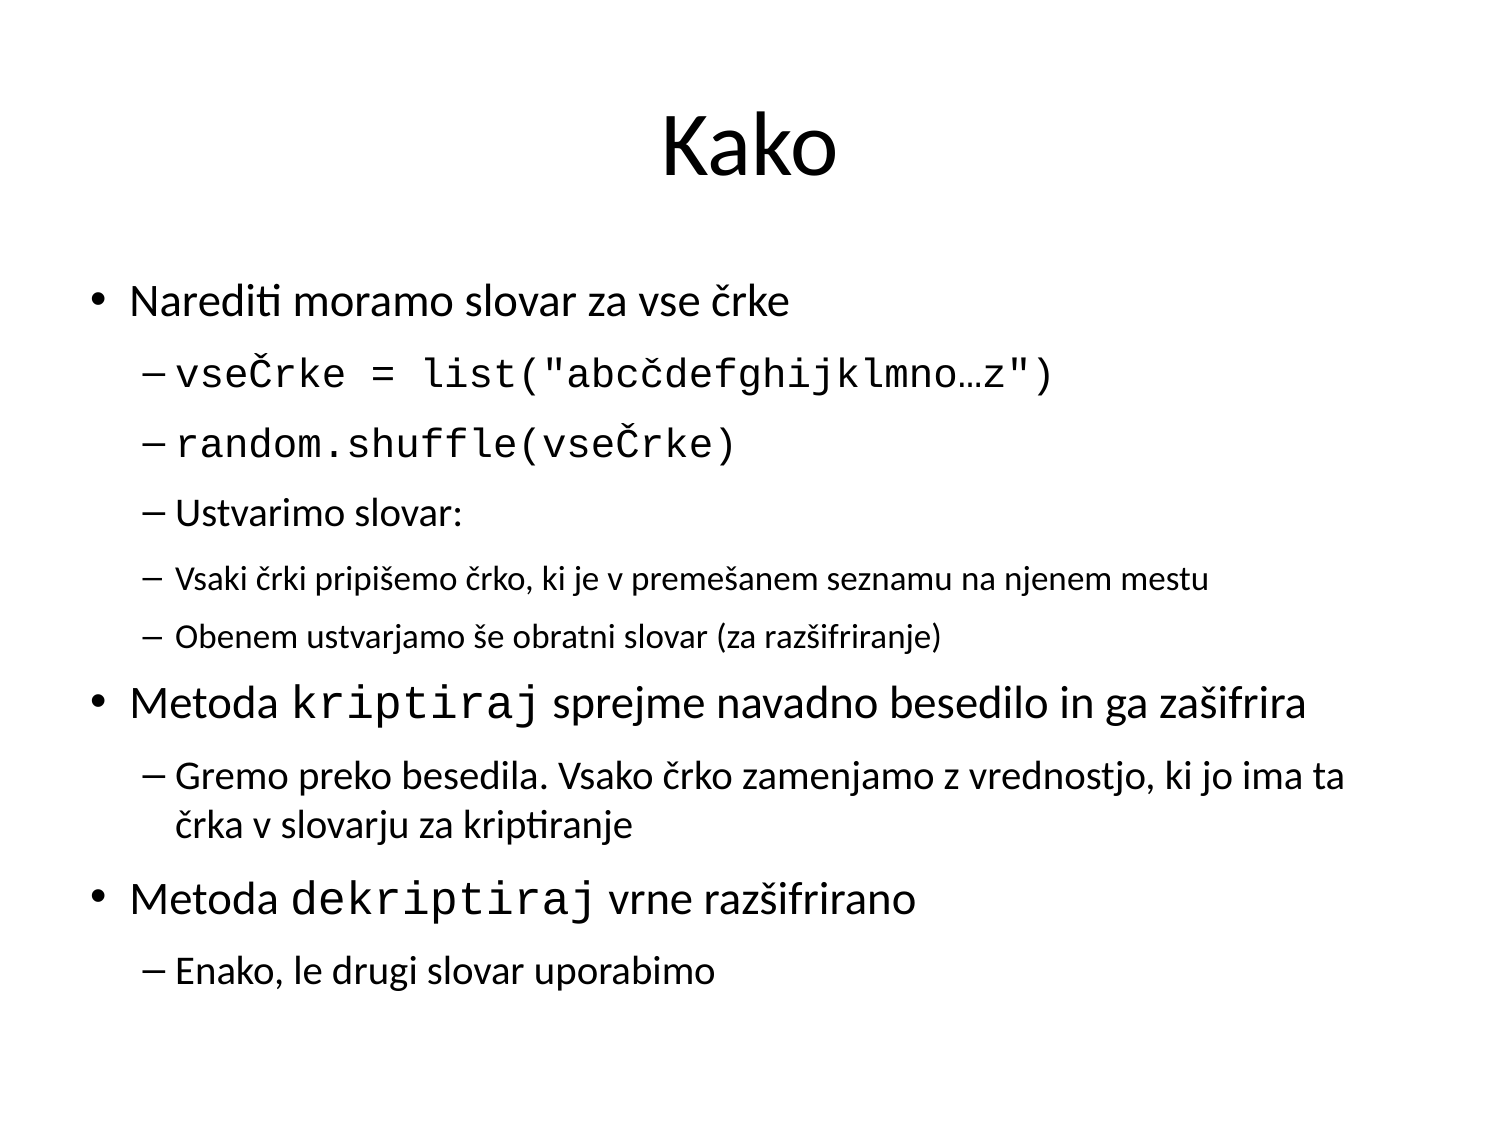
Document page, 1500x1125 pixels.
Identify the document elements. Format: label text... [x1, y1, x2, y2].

list Narediti moramo slovar za vse črke vseČrke = list("abcčdefghijklmno…z") random.shuffle(vseČrke) Ustvarimo slovar: Vsaki črki pripišemo črko, ki je v premešanem seznamu na njenem mestu Obenem ustvarjamo še obratni slovar (za razšifriranje) Metoda kriptiraj sprejme navadno besedilo in ga zašifrira Gremo preko besedila. Vsako črko zamenjamo z vrednostjo, ki jo ima ta črka v slovarju za kriptiranje Metoda dekriptiraj vrne razšifrirano Enako, le drugi slovar uporabimo [75, 262, 1425, 1005]
title Kako [75, 45, 1425, 233]
